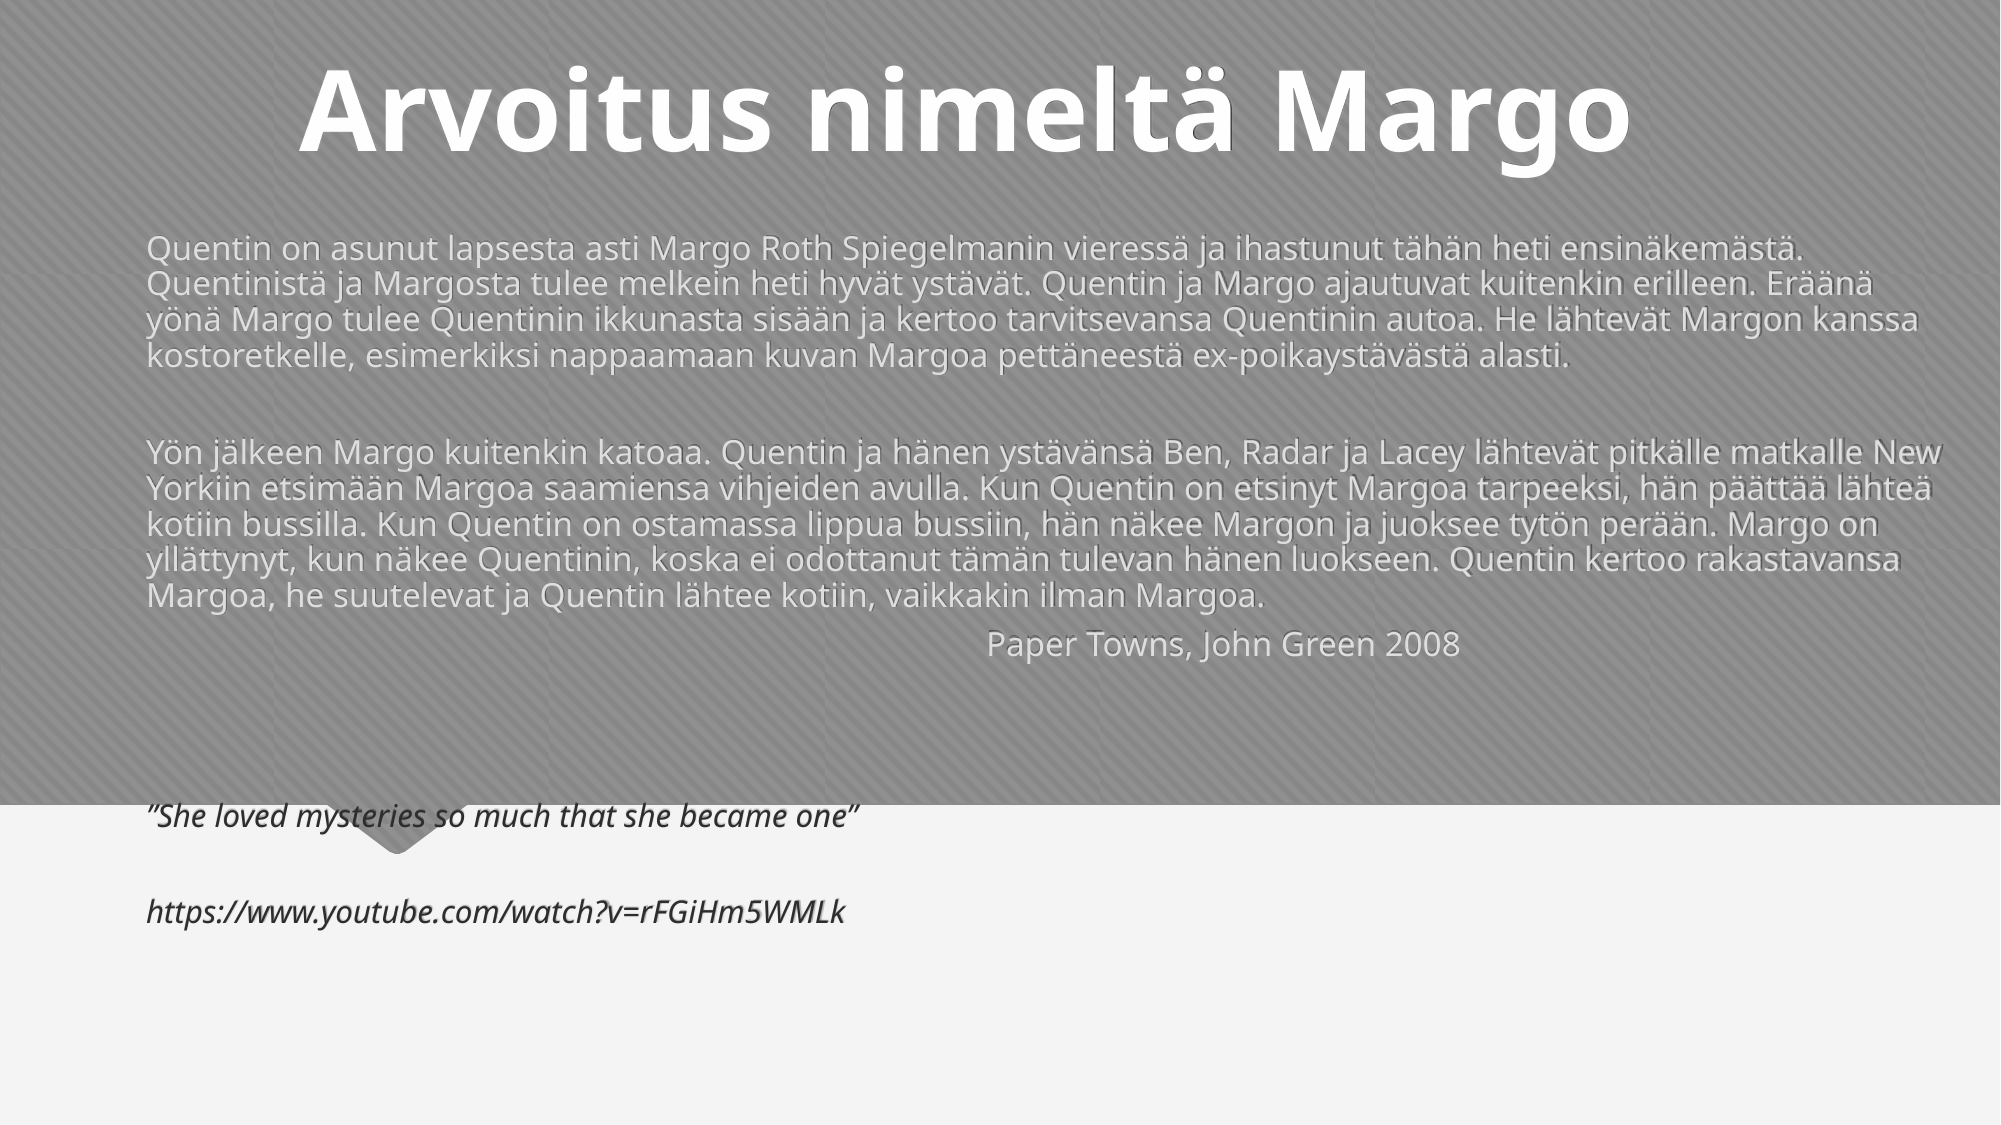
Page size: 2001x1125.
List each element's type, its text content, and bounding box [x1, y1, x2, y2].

subtitle Quentin on asunut lapsesta asti Margo Roth Spiegelmanin vieressä ja ihastunut tähän heti ensinäkemästä. Quentinistä ja Margosta tulee melkein heti hyvät ystävät. Quentin ja Margo ajautuvat kuitenkin erilleen. Eräänä yönä Margo tulee Quentinin ikkunasta sisään ja kertoo tarvitsevansa Quentinin autoa. He lähtevät Margon kanssa kostoretkelle, esimerkiksi nappaamaan kuvan Margoa pettäneestä ex-poikaystävästä alasti. Yön jälkeen Margo kuitenkin katoaa. Quentin ja hänen ystävänsä Ben, Radar ja Lacey lähtevät pitkälle matkalle New Yorkiin etsimään Margoa saamiensa vihjeiden avulla. Kun Quentin on etsinyt Margoa tarpeeksi, hän päättää lähteä kotiin bussilla. Kun Quentin on ostamassa lippua bussiin, hän näkee Margon ja juoksee tytön perään. Margo on yllättynyt, kun näkee Quentinin, koska ei odottanut tämän tulevan hänen luokseen. Quentin kertoo rakastavansa Margoa, he suutelevat ja Quentin lähtee kotiin, vaikkakin ilman Margoa. Paper Towns, John Green 2008 ”She loved mysteries so much that she became one” https://www.youtube.com/watch?v=rFGiHm5WMLk [131, 223, 1963, 1063]
title Arvoitus nimeltä Margo [284, 0, 2000, 182]
